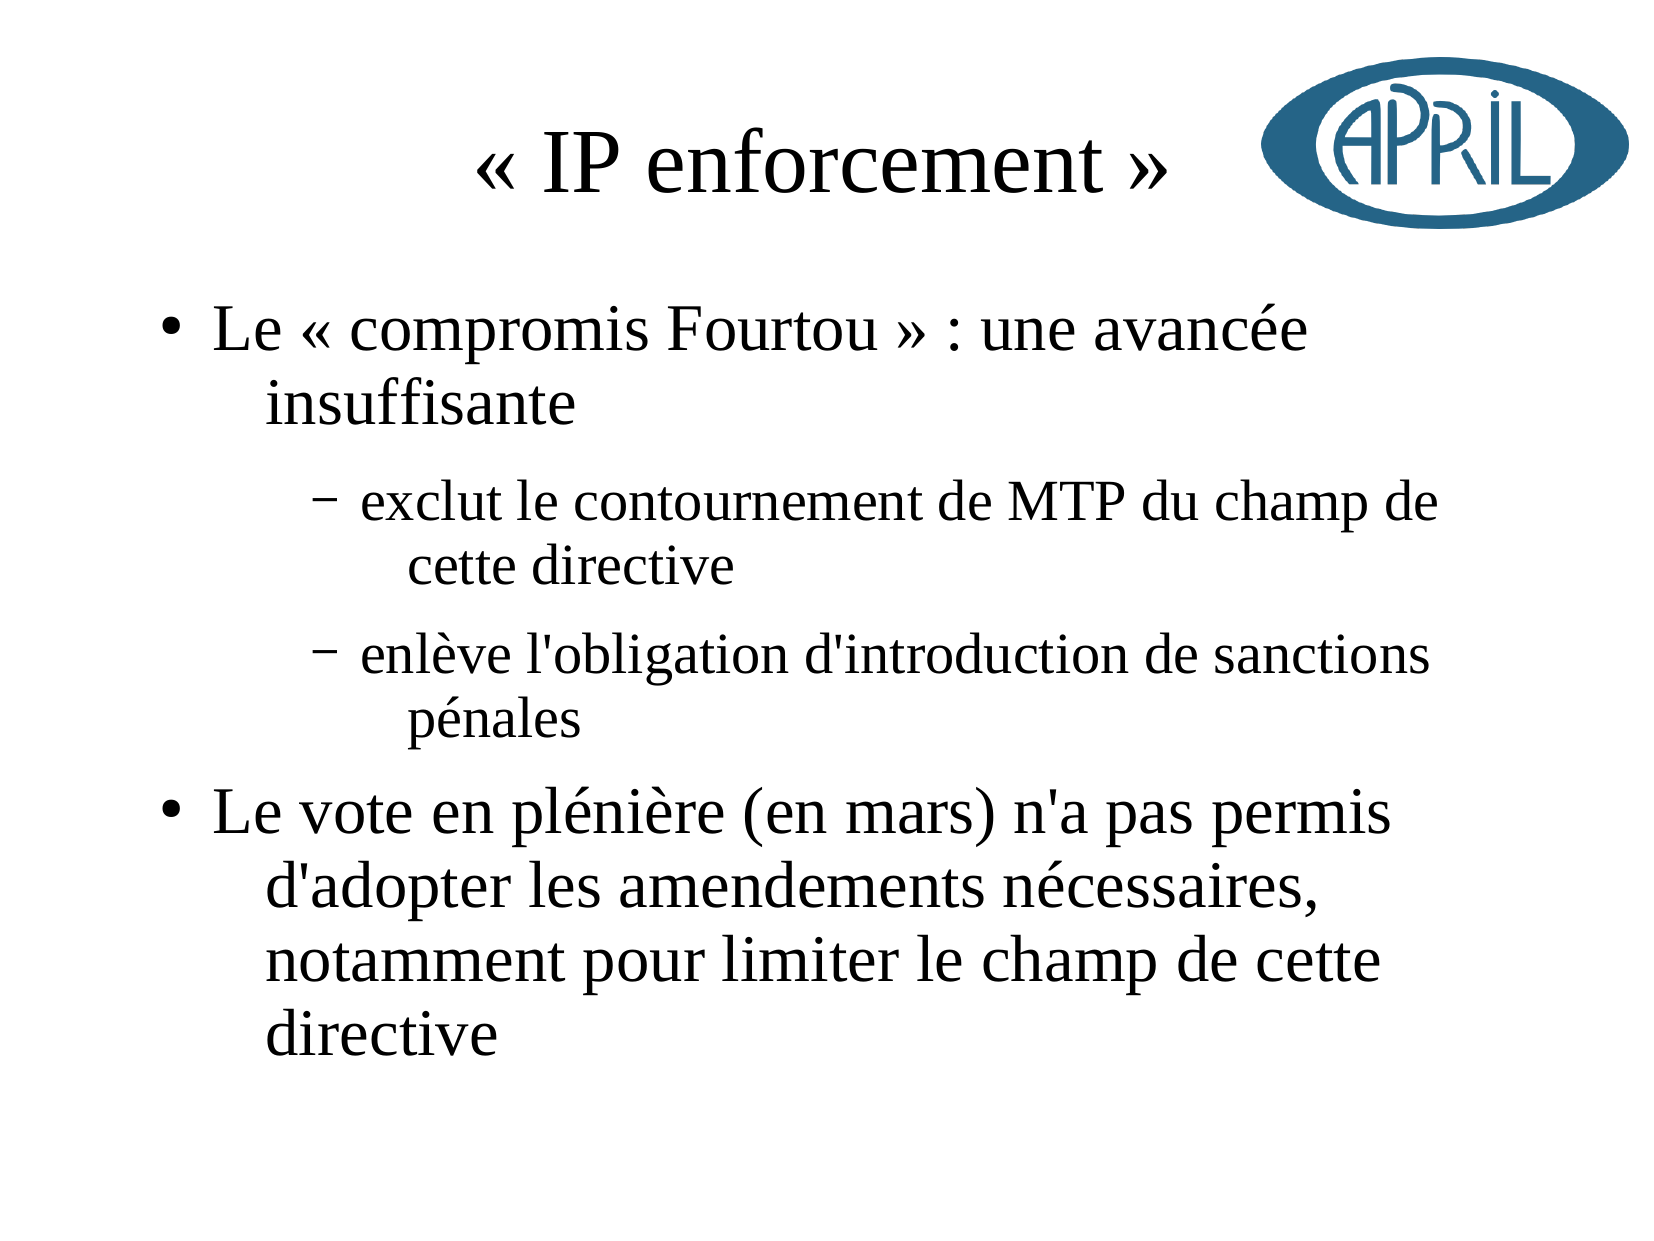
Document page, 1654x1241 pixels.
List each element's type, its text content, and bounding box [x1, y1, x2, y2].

title « IP enforcement » [121, 73, 1525, 249]
picture [1261, 57, 1629, 229]
list Le « compromis Fourtou » : une avancée insuffisante exclut le contournement de MTP du champ de cette directive enlève l'obligation d'introduction de sanctions pénales Le vote en plénière (en mars) n'a pas permis d'adopter les amendements nécessaires, notamment pour limiter le champ de cette directive [123, 290, 1536, 1064]
